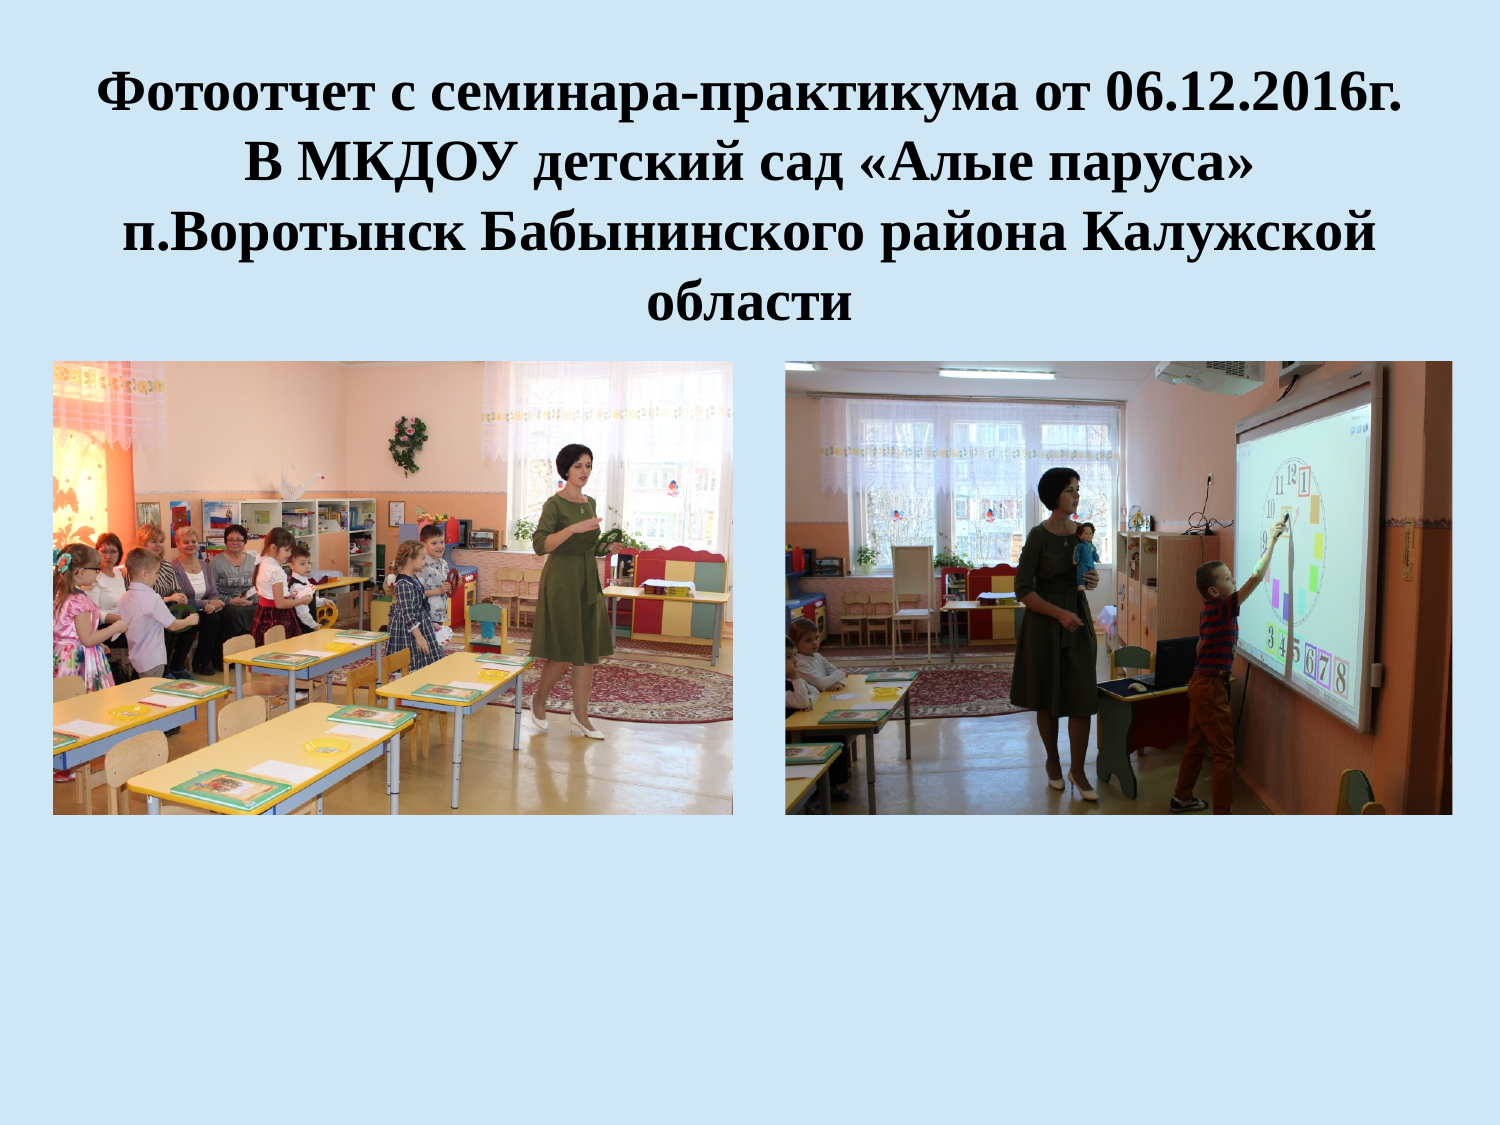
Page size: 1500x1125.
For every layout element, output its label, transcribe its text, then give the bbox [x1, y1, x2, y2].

picture [53, 361, 733, 815]
picture [785, 361, 1453, 815]
title Фотоотчет с семинара-практикума от 06.12.2016г. В МКДОУ детский сад «Алые паруса» п.Воротынск Бабынинского района Калужской области [75, 45, 1425, 233]
